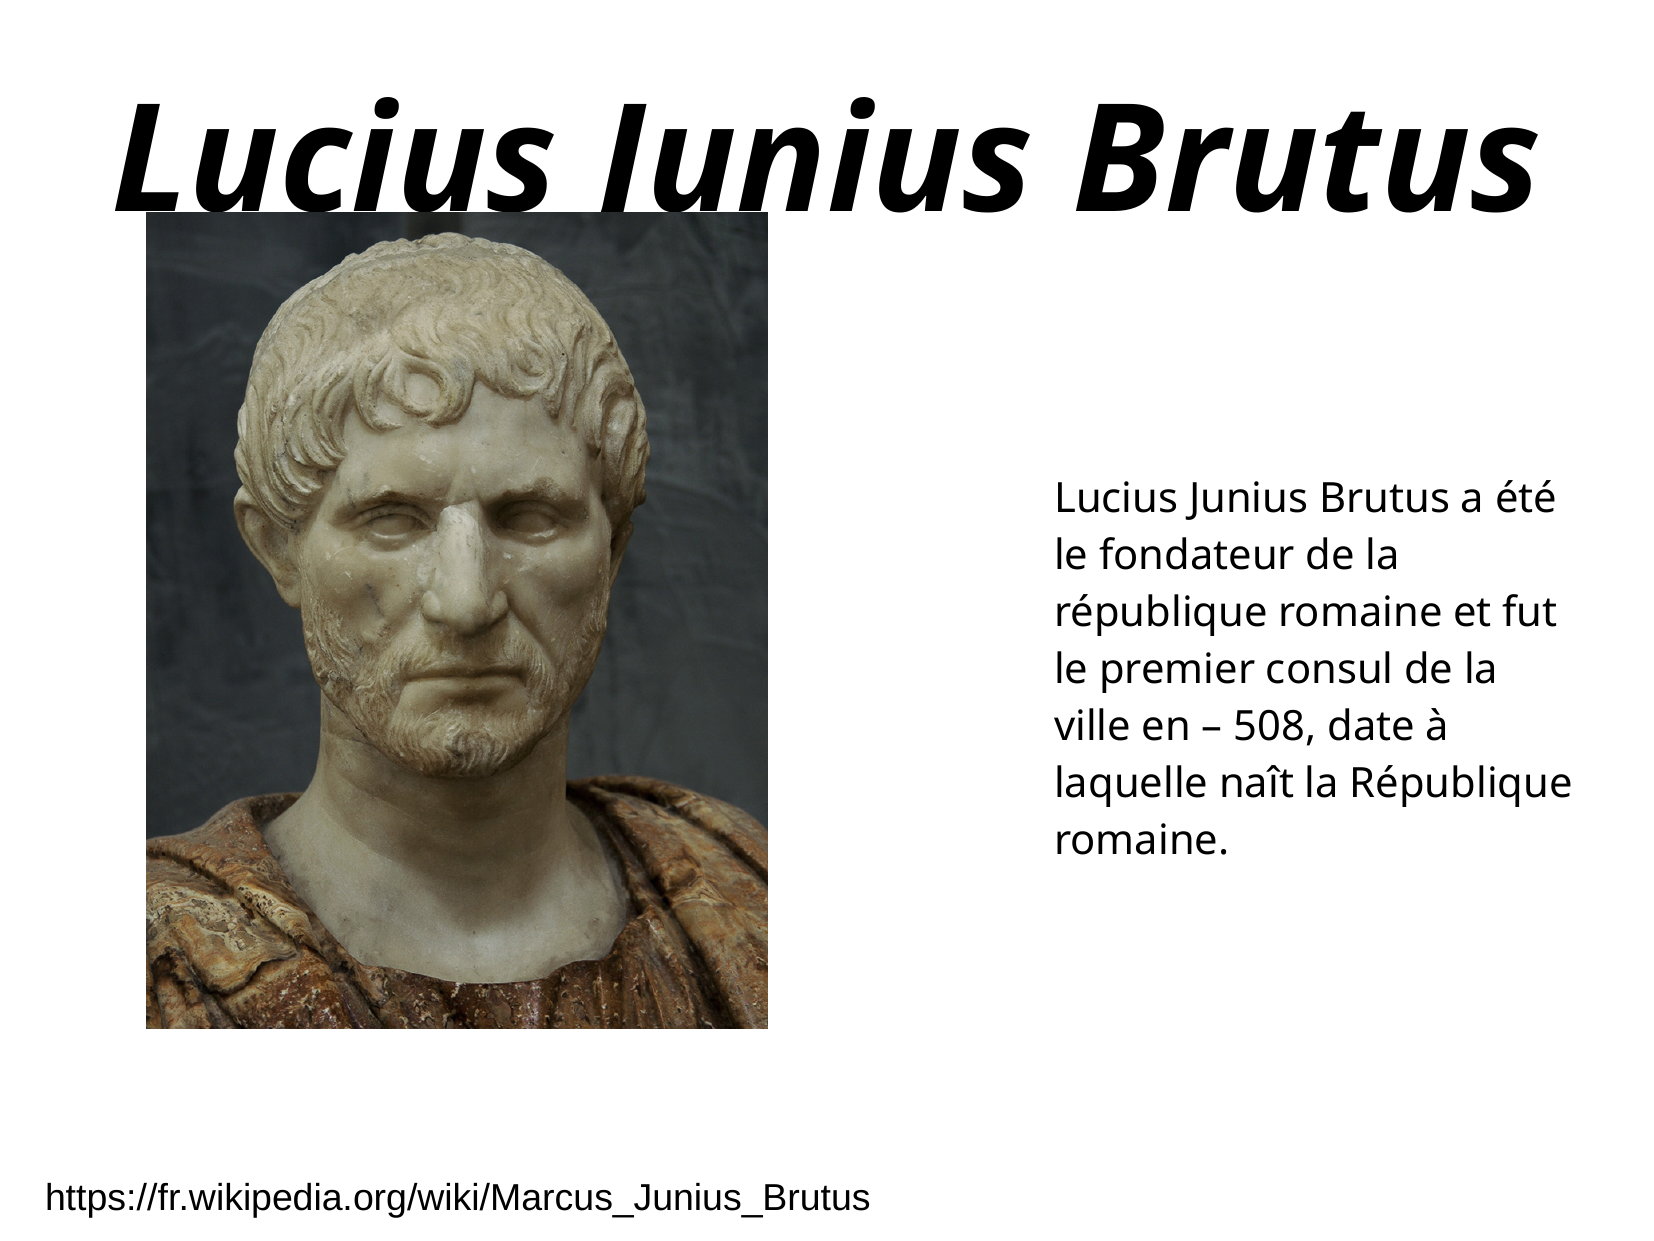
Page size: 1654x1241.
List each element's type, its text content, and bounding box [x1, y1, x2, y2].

picture [146, 212, 768, 1029]
text_box Lucius Junius Brutus a été le fondateur de la république romaine et fut le premier consul de la ville en – 508, date à laquelle naît la République romaine. [1039, 460, 1607, 861]
title Lucius Junius Brutus [82, 32, 1571, 274]
text_box https://fr.wikipedia.org/wiki/Marcus_Junius_Brutus [30, 1169, 886, 1227]
